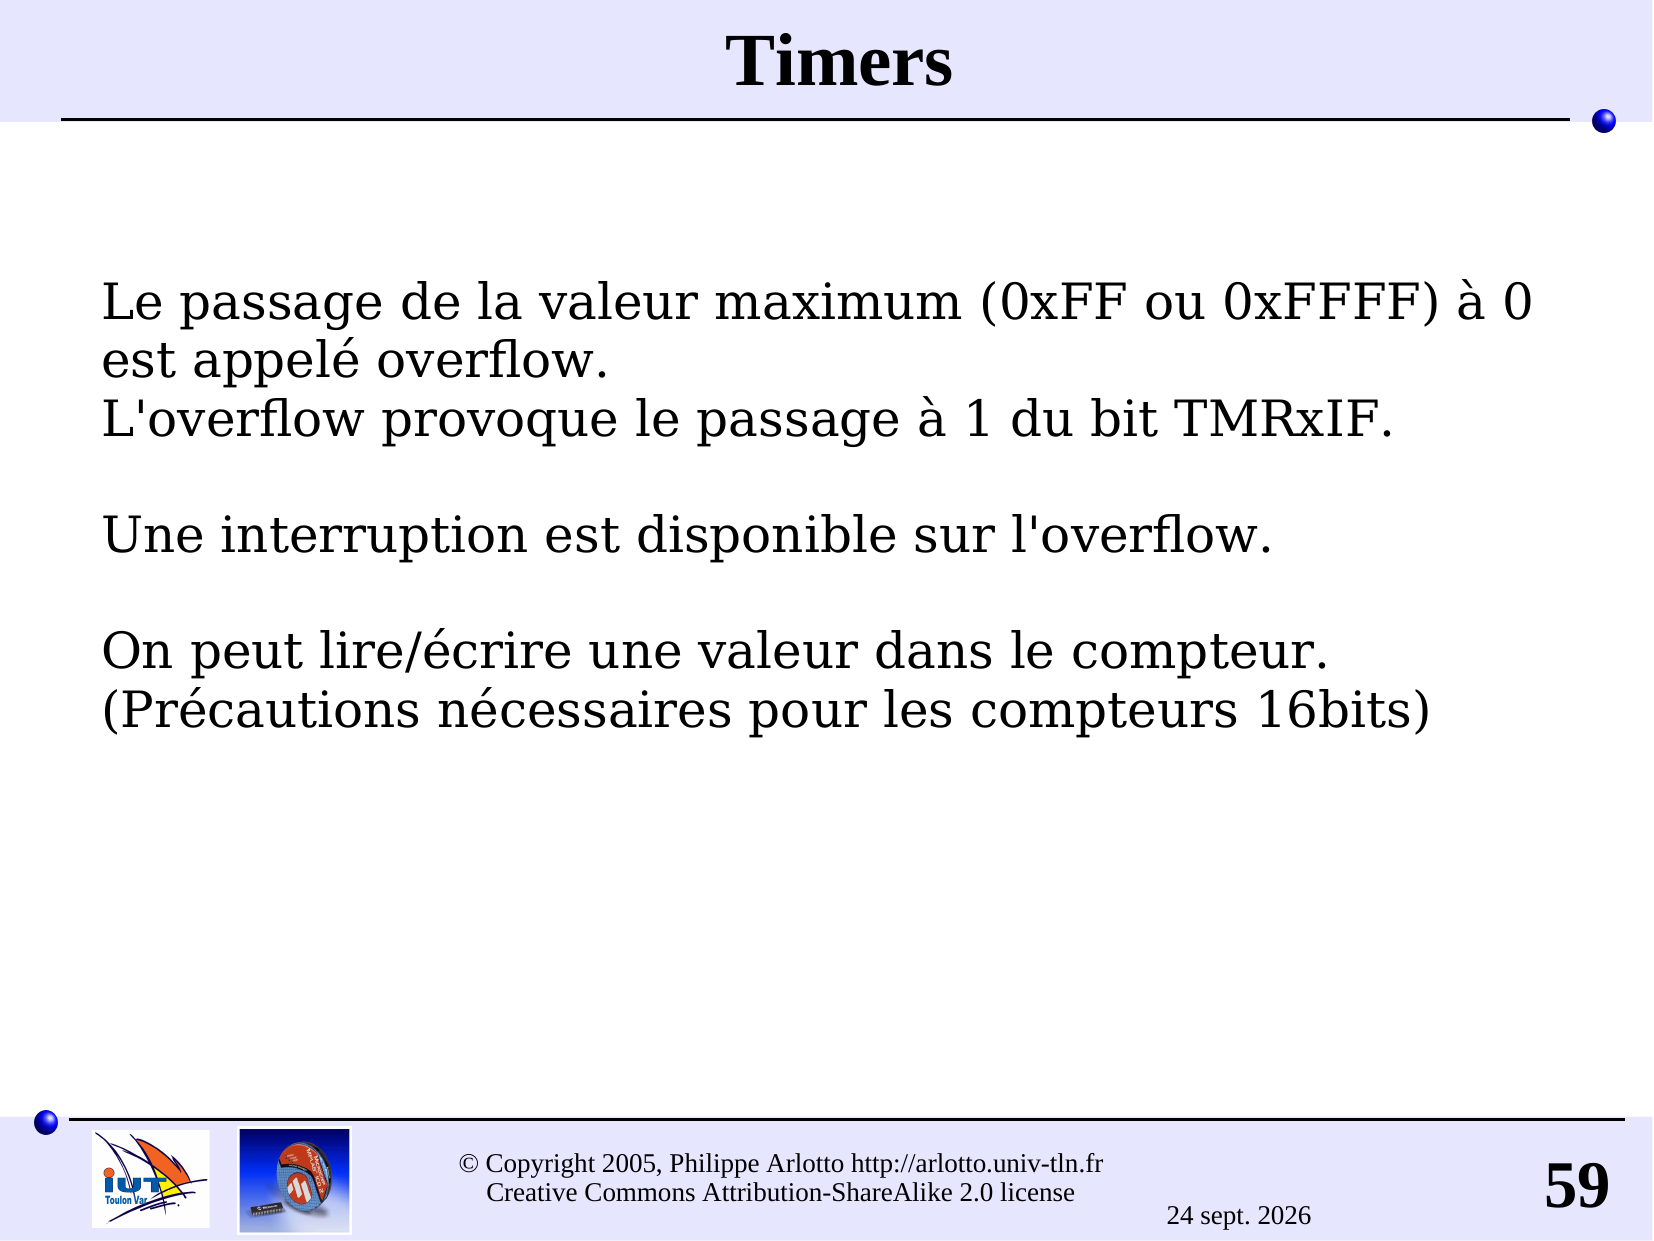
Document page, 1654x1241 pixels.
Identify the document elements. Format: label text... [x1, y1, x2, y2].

title Timers [95, 14, 1585, 107]
text_box Le passage de la valeur maximum (0xFF ou 0xFFFF) à 0 est appelé overflow. L'overflow provoque le passage à 1 du bit TMRxIF. Une interruption est disponible sur l'overflow. On peut lire/écrire une valeur dans le compteur. (Précautions nécessaires pour les compteurs 16bits) [101, 273, 1536, 798]
picture [237, 1126, 352, 1235]
